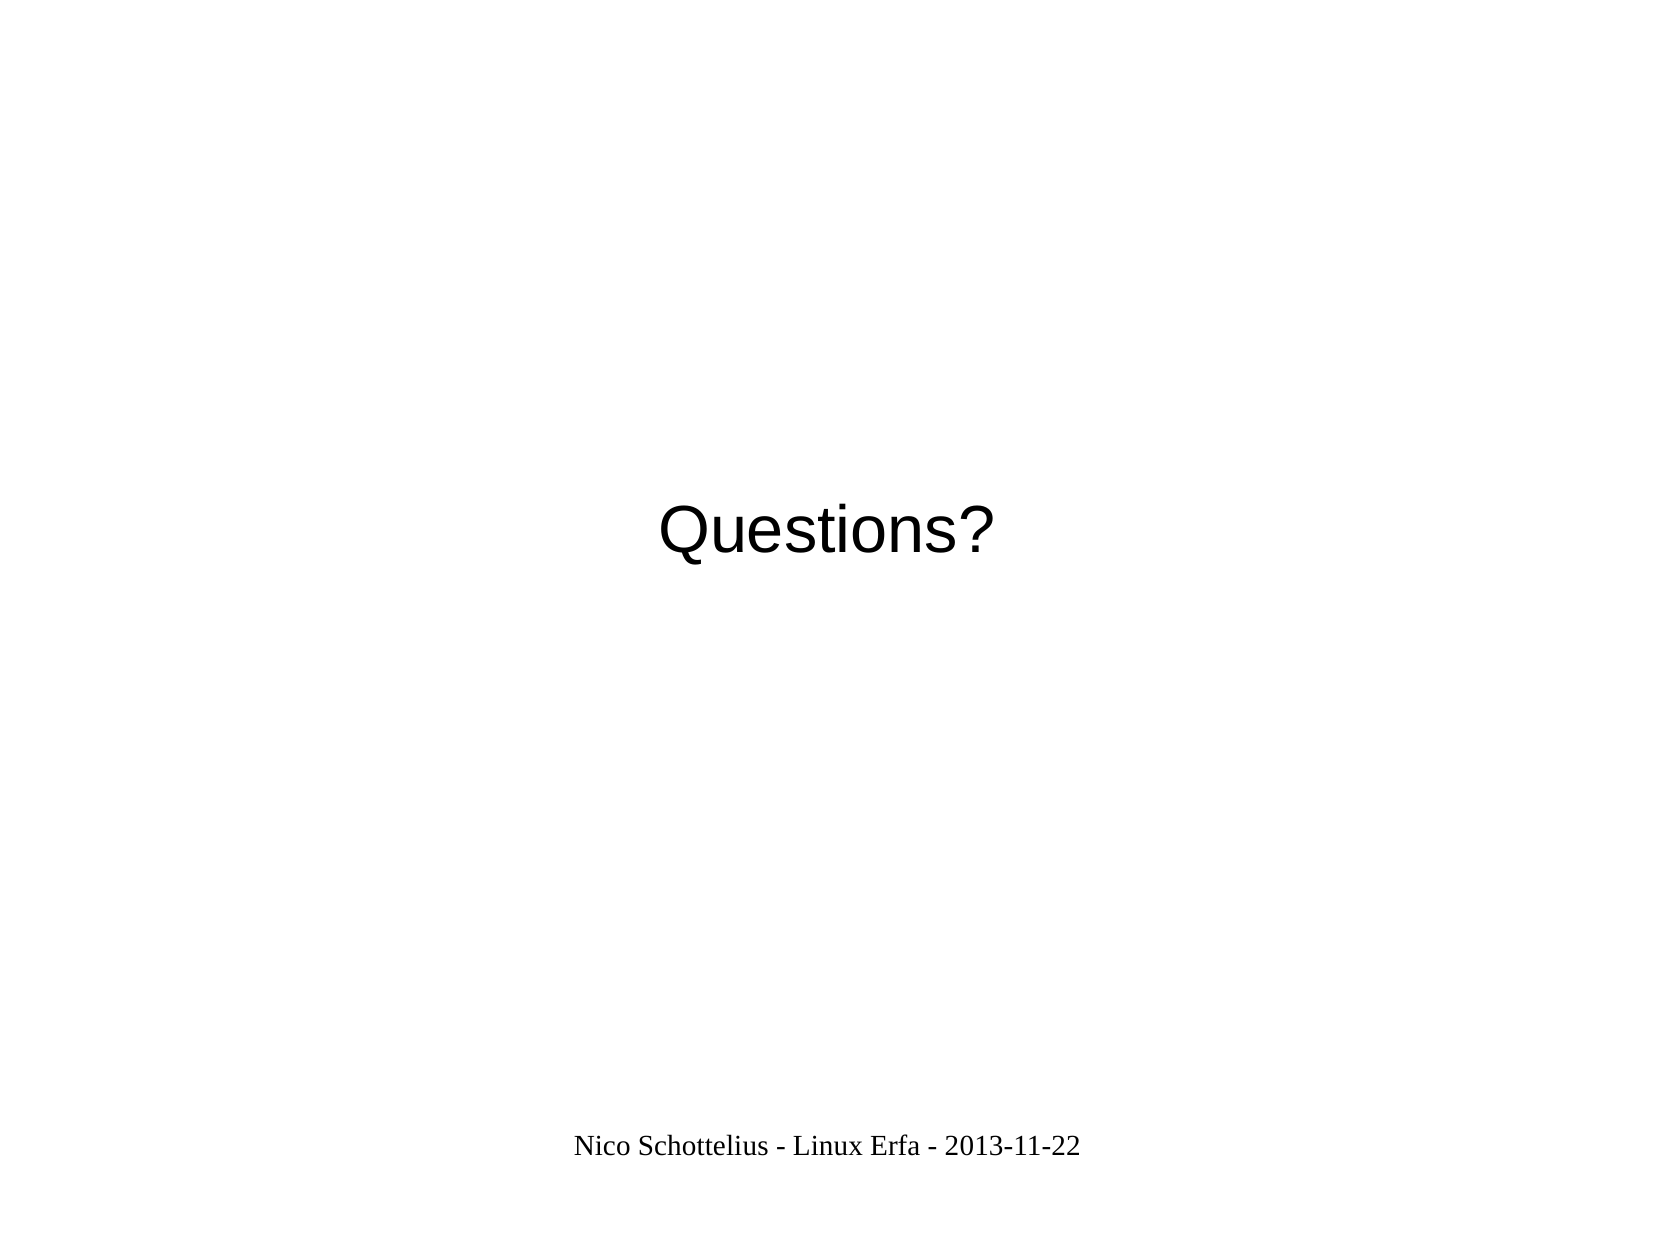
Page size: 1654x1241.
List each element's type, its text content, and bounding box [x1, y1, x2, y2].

subtitle Questions? [82, 49, 1571, 1010]
